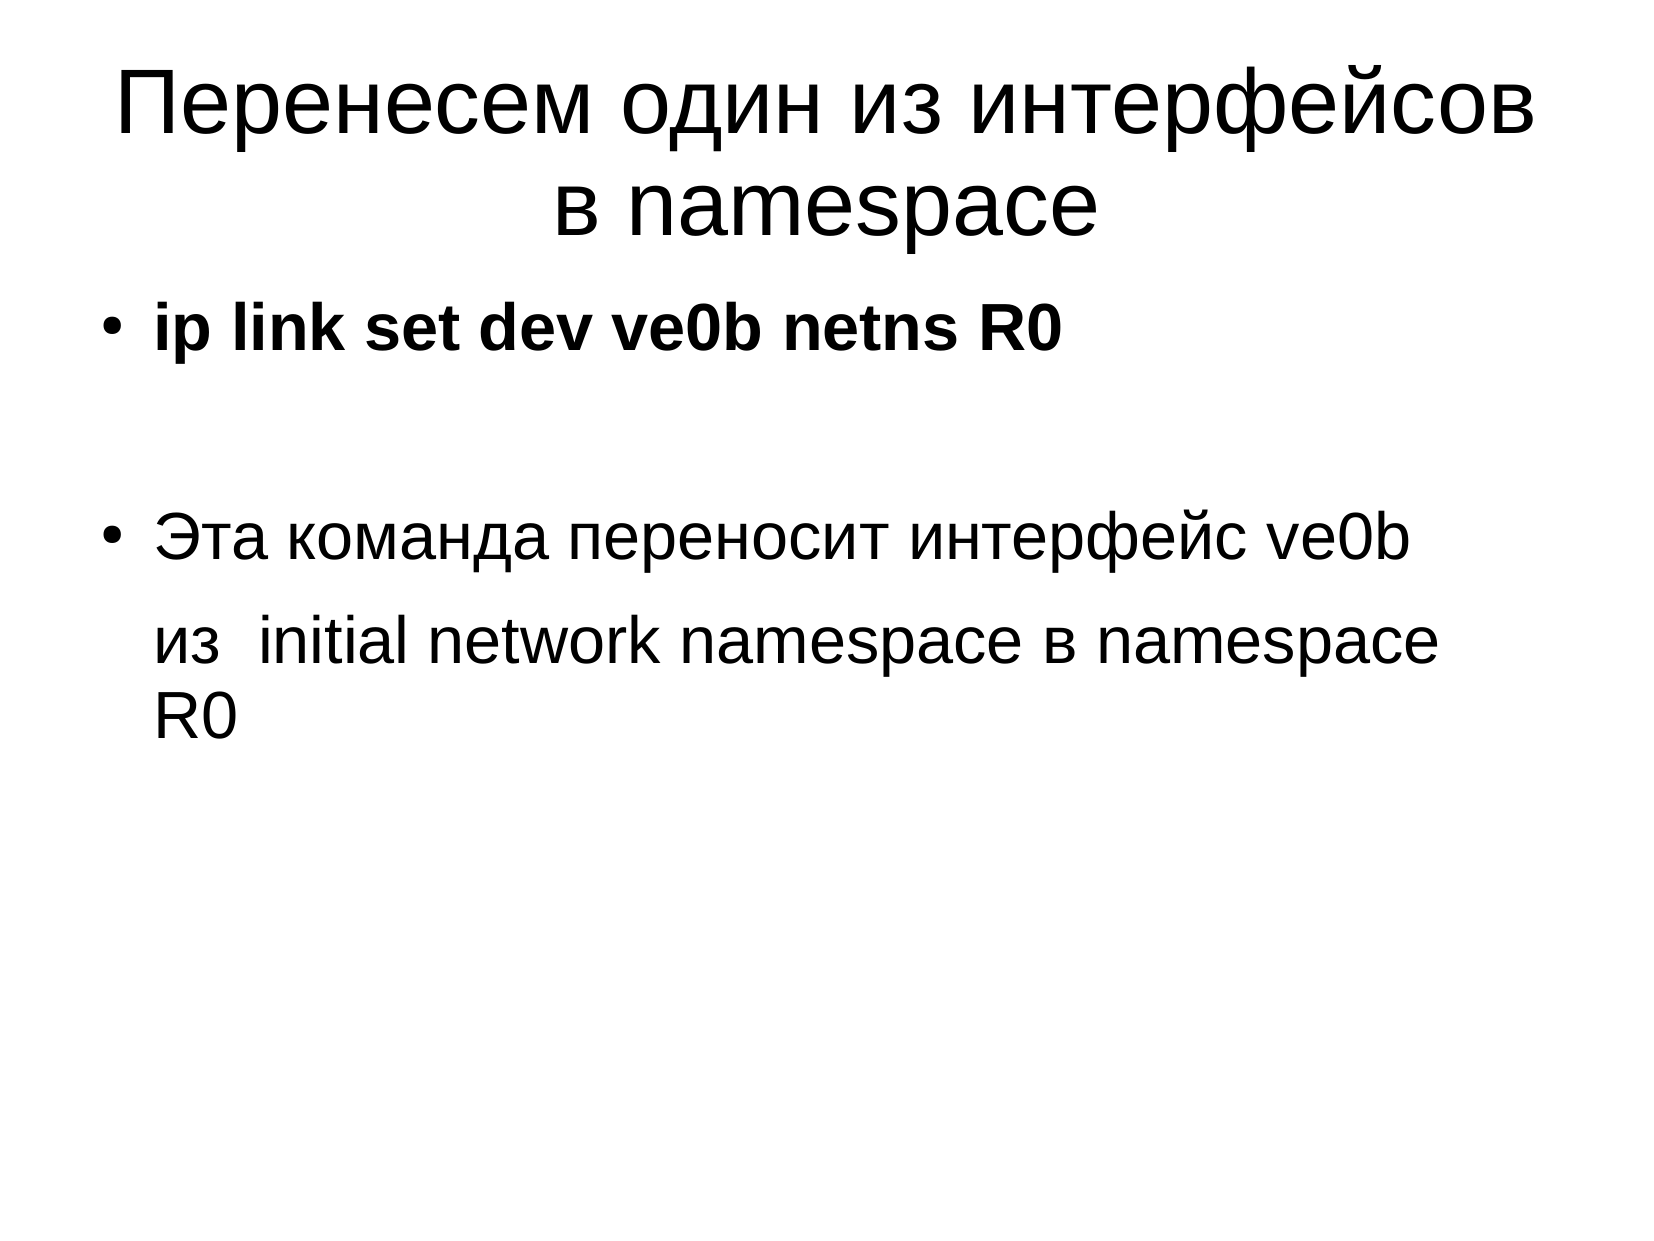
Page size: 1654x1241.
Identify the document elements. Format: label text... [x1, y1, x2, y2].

list ip link set dev ve0b netns R0 Эта команда переносит интерфейс ve0b из initial network namespace в namespace R0 [82, 290, 1538, 1010]
title Перенесем один из интерфейсов в namespace [82, 49, 1571, 257]
